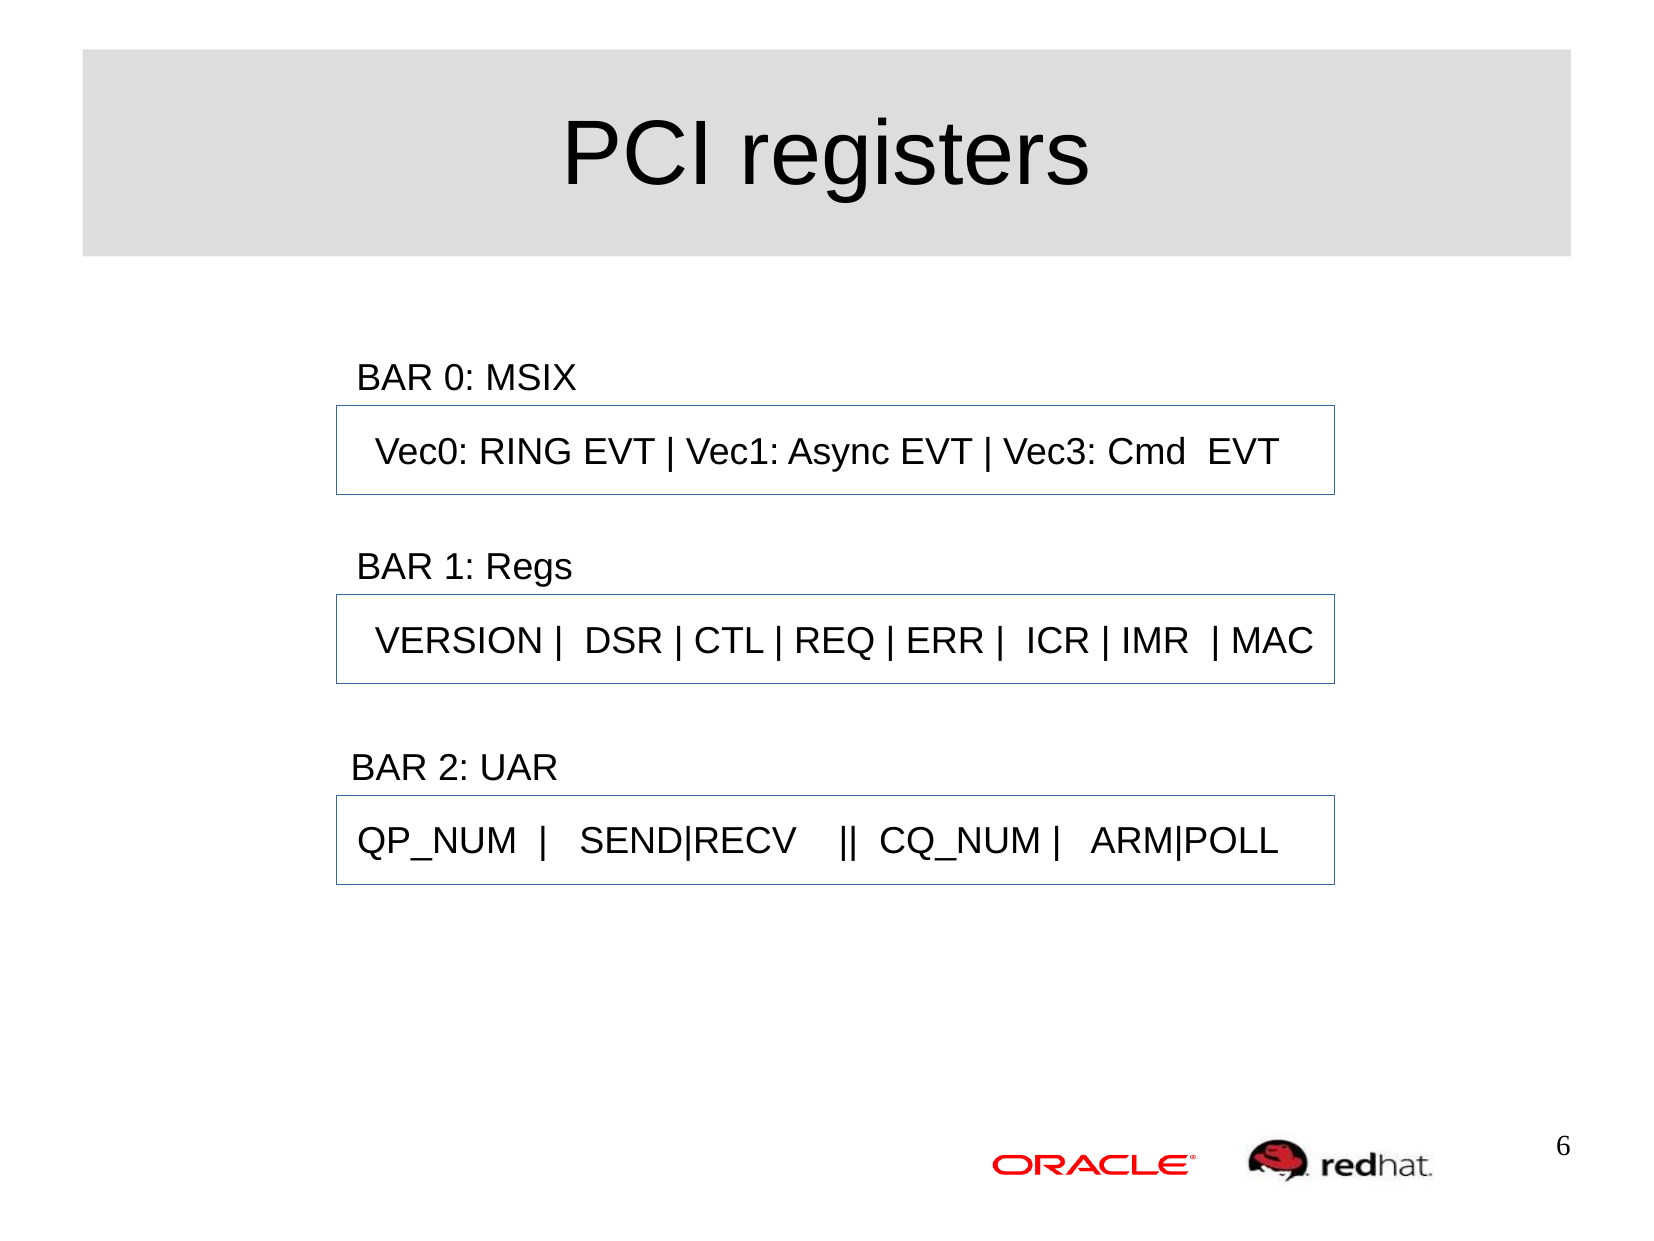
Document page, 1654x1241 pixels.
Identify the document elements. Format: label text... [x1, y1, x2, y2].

picture [975, 1117, 1213, 1212]
text_box BAR 1: Regs [341, 537, 596, 595]
title PCI registers [82, 49, 1571, 257]
picture [1245, 1090, 1435, 1241]
text_box VERSION | DSR | CTL | REQ | ERR | ICR | IMR | MAC [360, 611, 1396, 669]
text_box BAR 0: MSIX [341, 348, 596, 406]
text_box QP_NUM | SEND|RECV || CQ_NUM | ARM|POLL [342, 812, 1378, 870]
text_box BAR 2: UAR [335, 738, 590, 796]
text_box Vec0: RING EVT | Vec1: Async EVT | Vec3: Cmd EVT [360, 423, 1501, 523]
